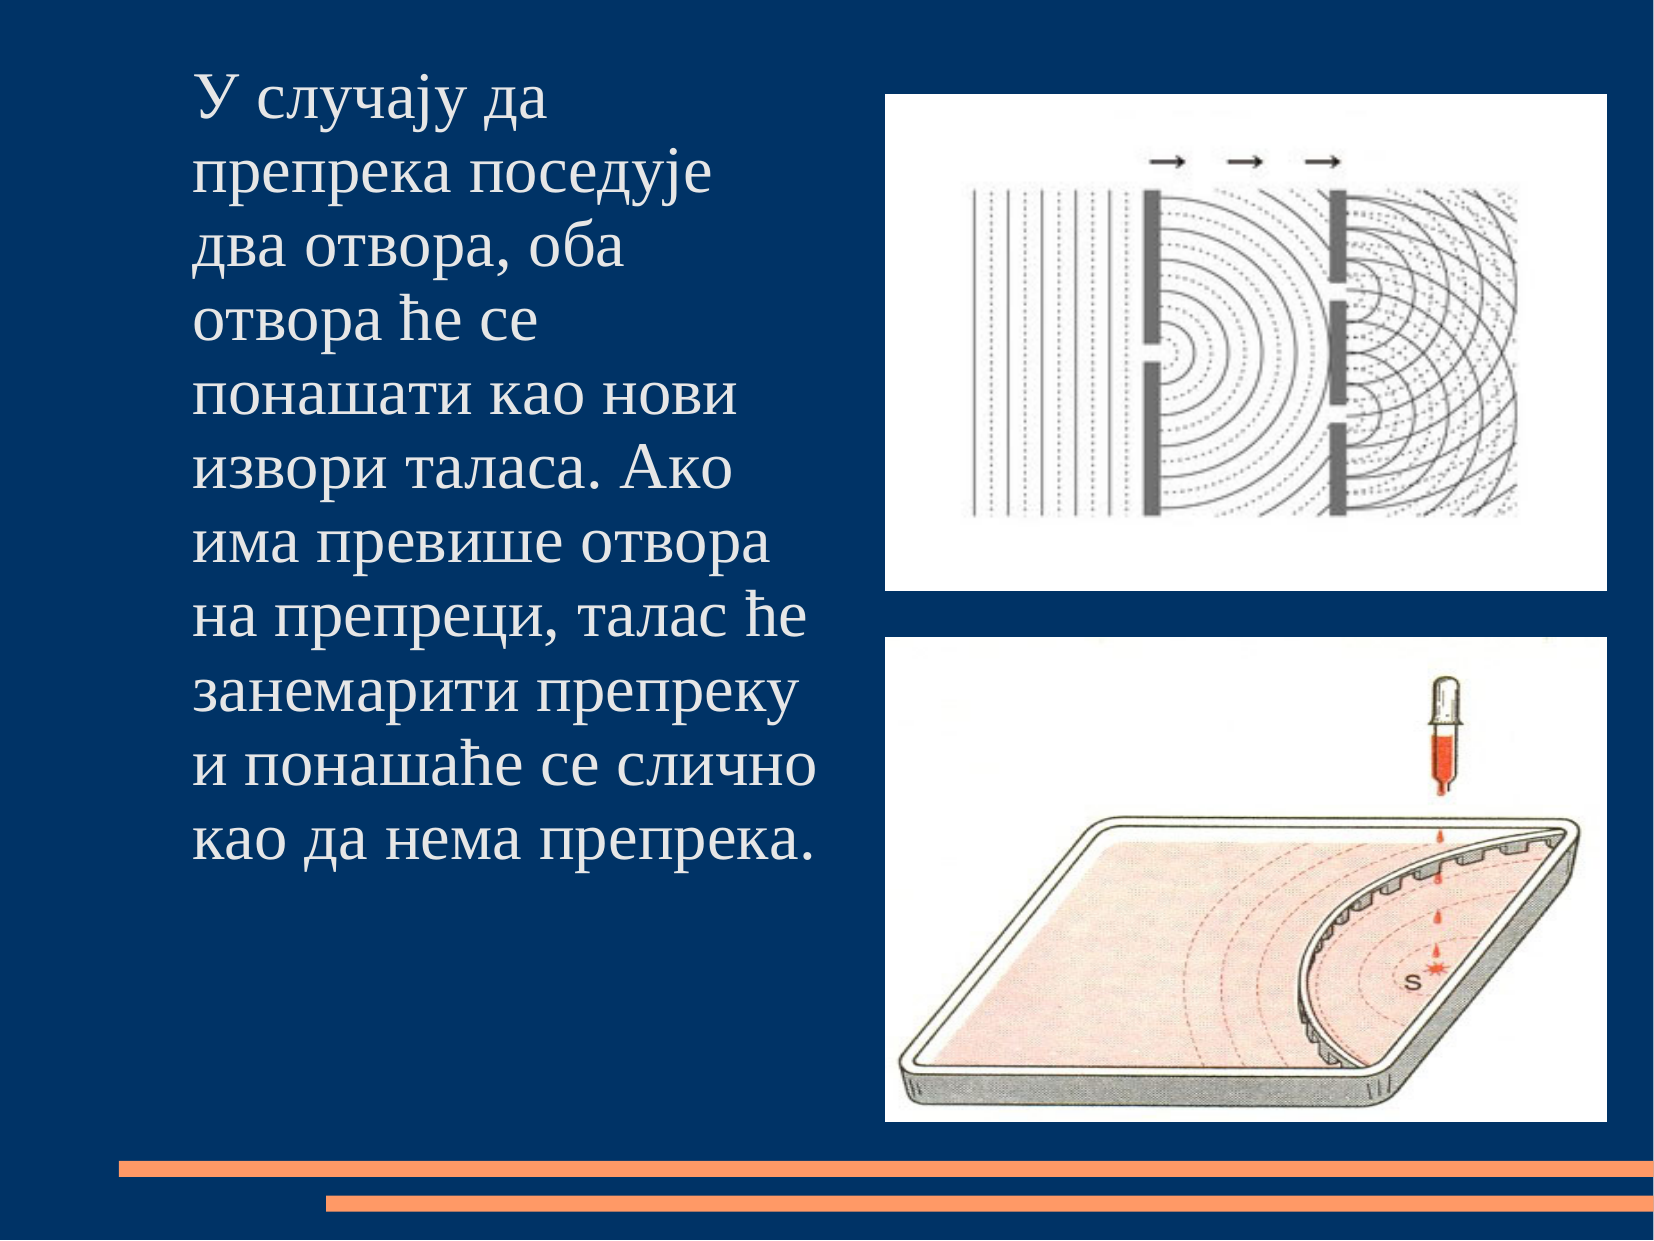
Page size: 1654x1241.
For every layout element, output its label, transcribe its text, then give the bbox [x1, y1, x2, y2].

picture [885, 94, 1607, 591]
picture [885, 637, 1607, 1123]
list У случају да препрека поседује два отвора, оба отвора ће се понашати као нови извори таласа. Ако има превише отвора на препреци, талас ће занемарити препреку и понашаће се слично као да нема препрека. [121, 59, 824, 1132]
